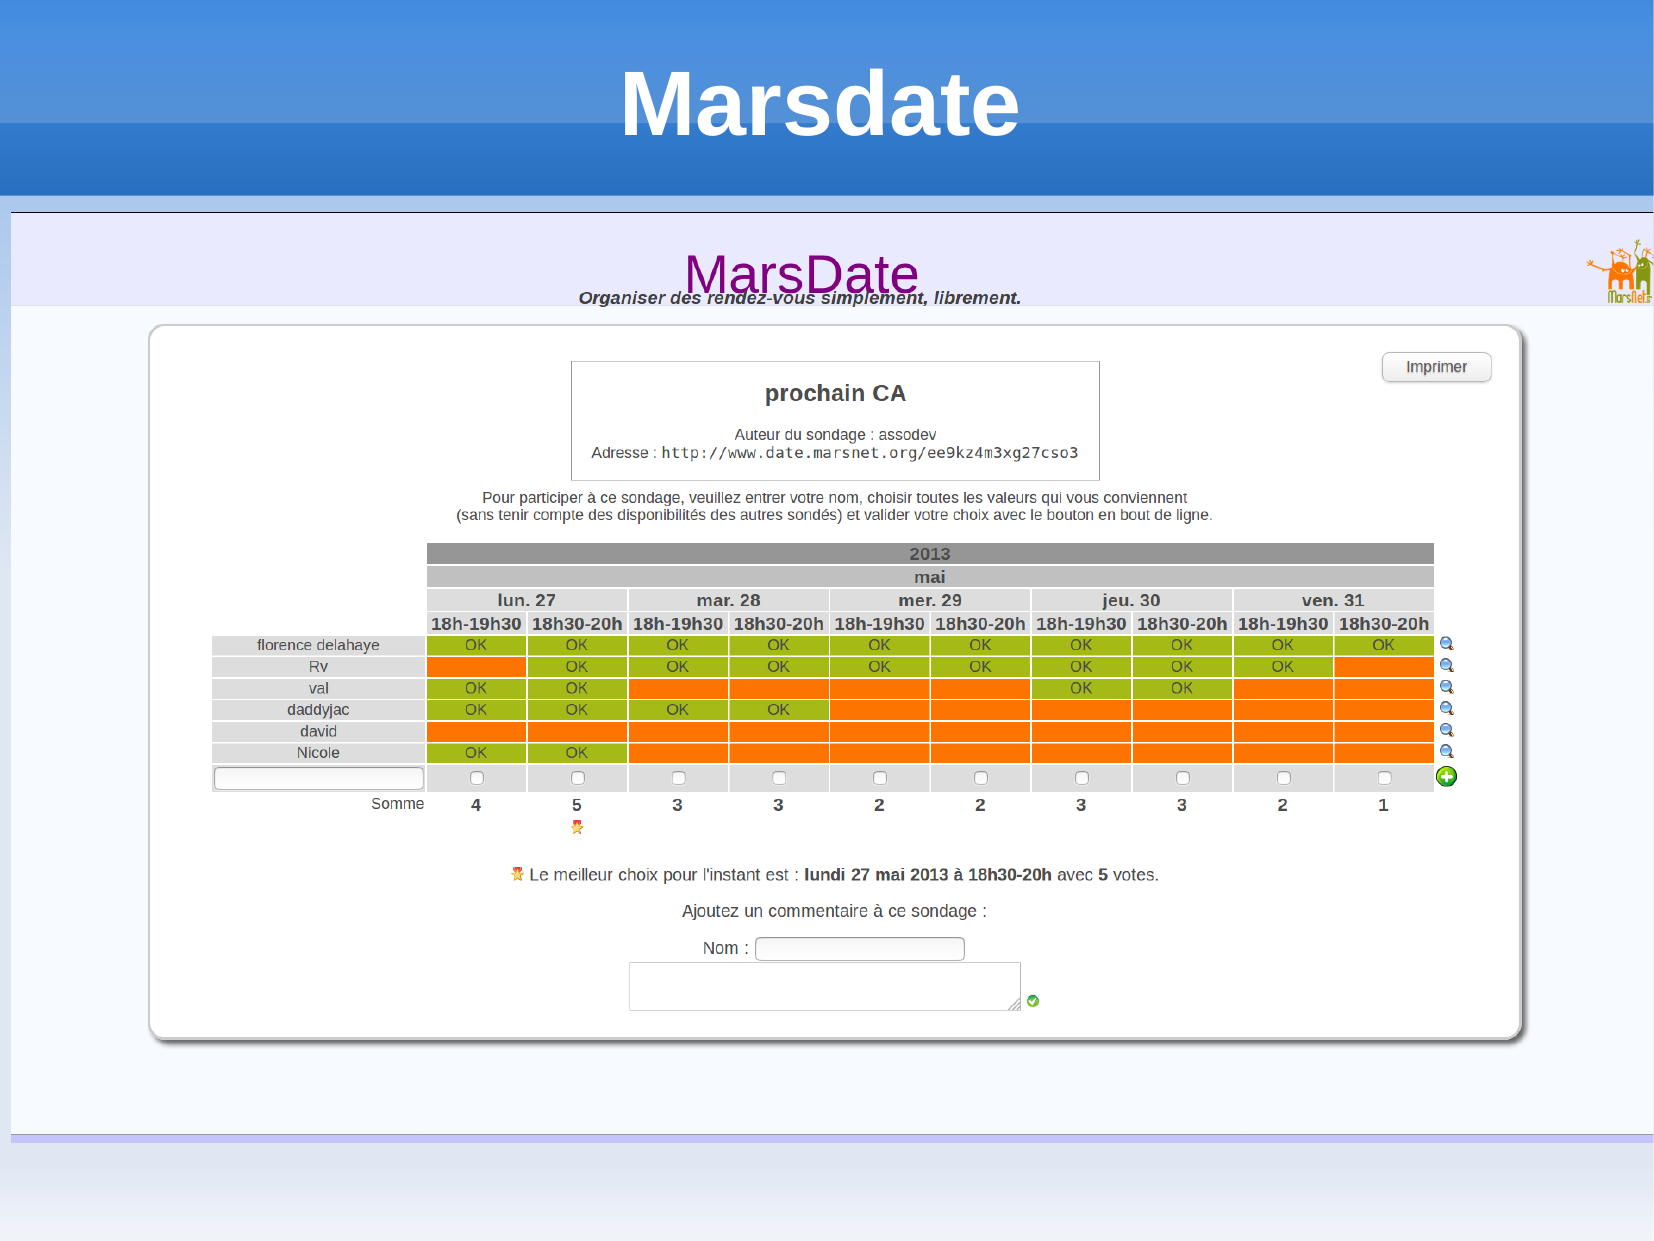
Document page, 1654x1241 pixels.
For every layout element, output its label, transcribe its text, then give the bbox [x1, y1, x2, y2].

title Marsdate [76, 0, 1565, 208]
picture [0, 0, 1654, 1241]
